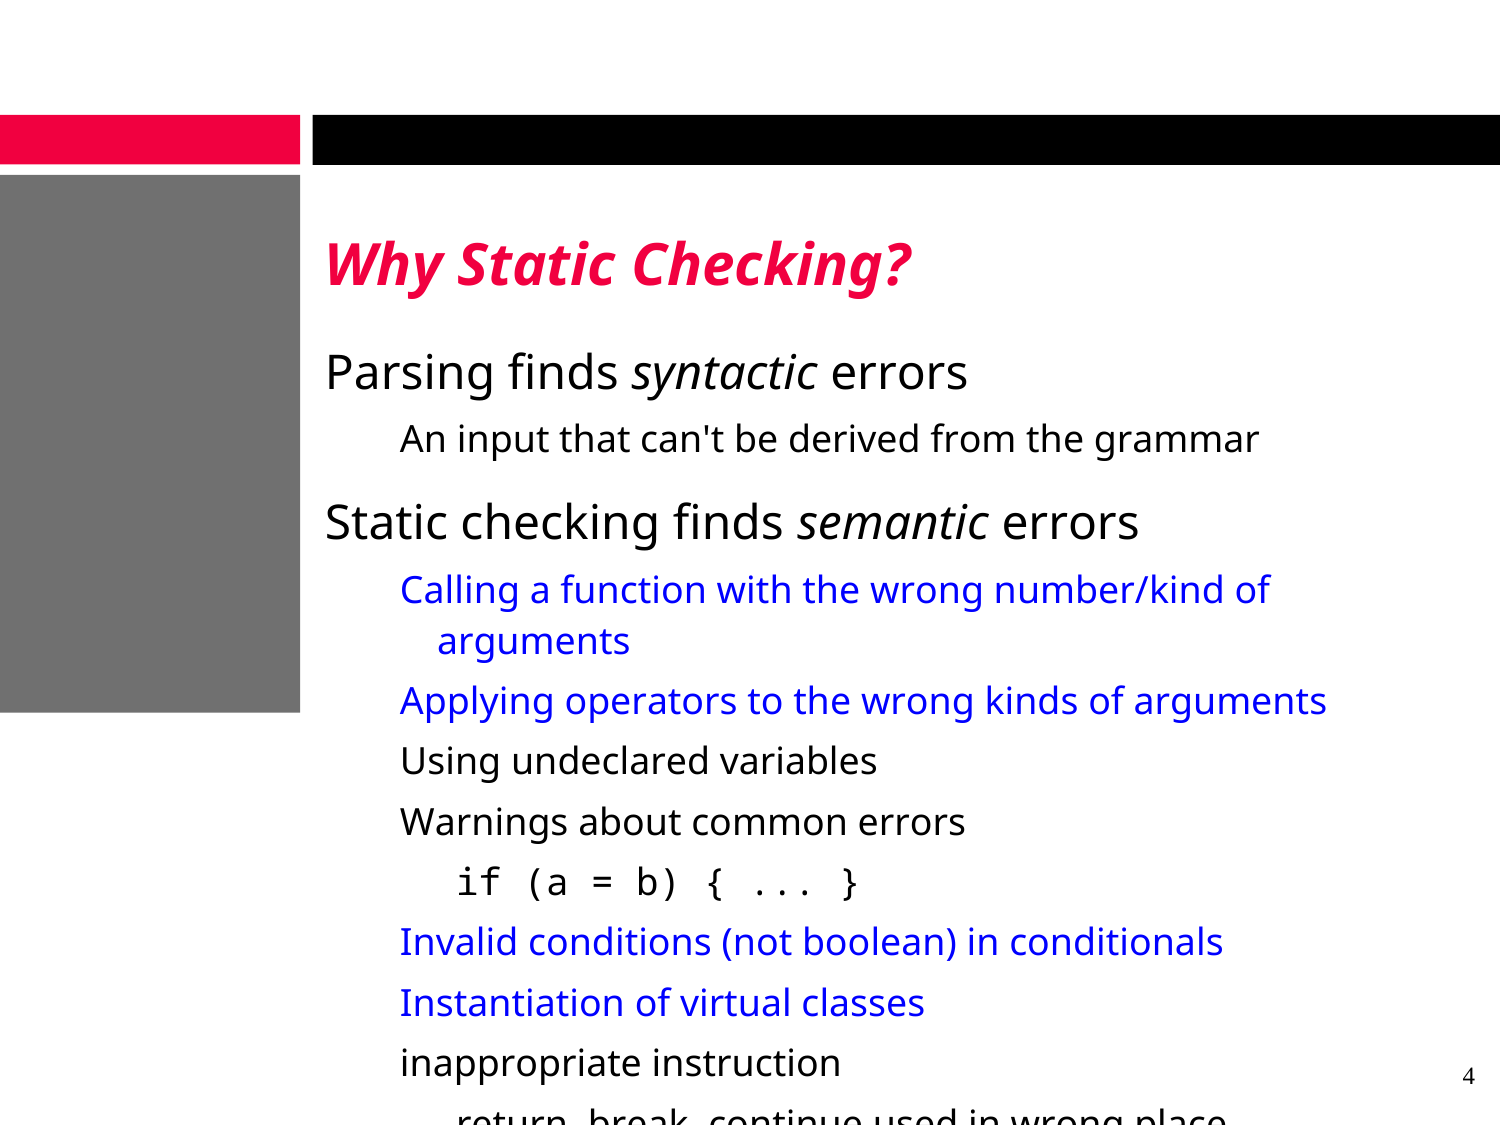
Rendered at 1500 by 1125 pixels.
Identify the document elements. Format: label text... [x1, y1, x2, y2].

title Why Static Checking? [324, 194, 1450, 324]
list Parsing finds syntactic errors An input that can't be derived from the grammar Static checking finds semantic errors Calling a function with the wrong number/kind of arguments Applying operators to the wrong kinds of arguments Using undeclared variables Warnings about common errors if (a = b) { ... } Invalid conditions (not boolean) in conditionals Instantiation of virtual classes inappropriate instruction return, break, continue used in wrong place Typechecking errors [324, 324, 1450, 1111]
